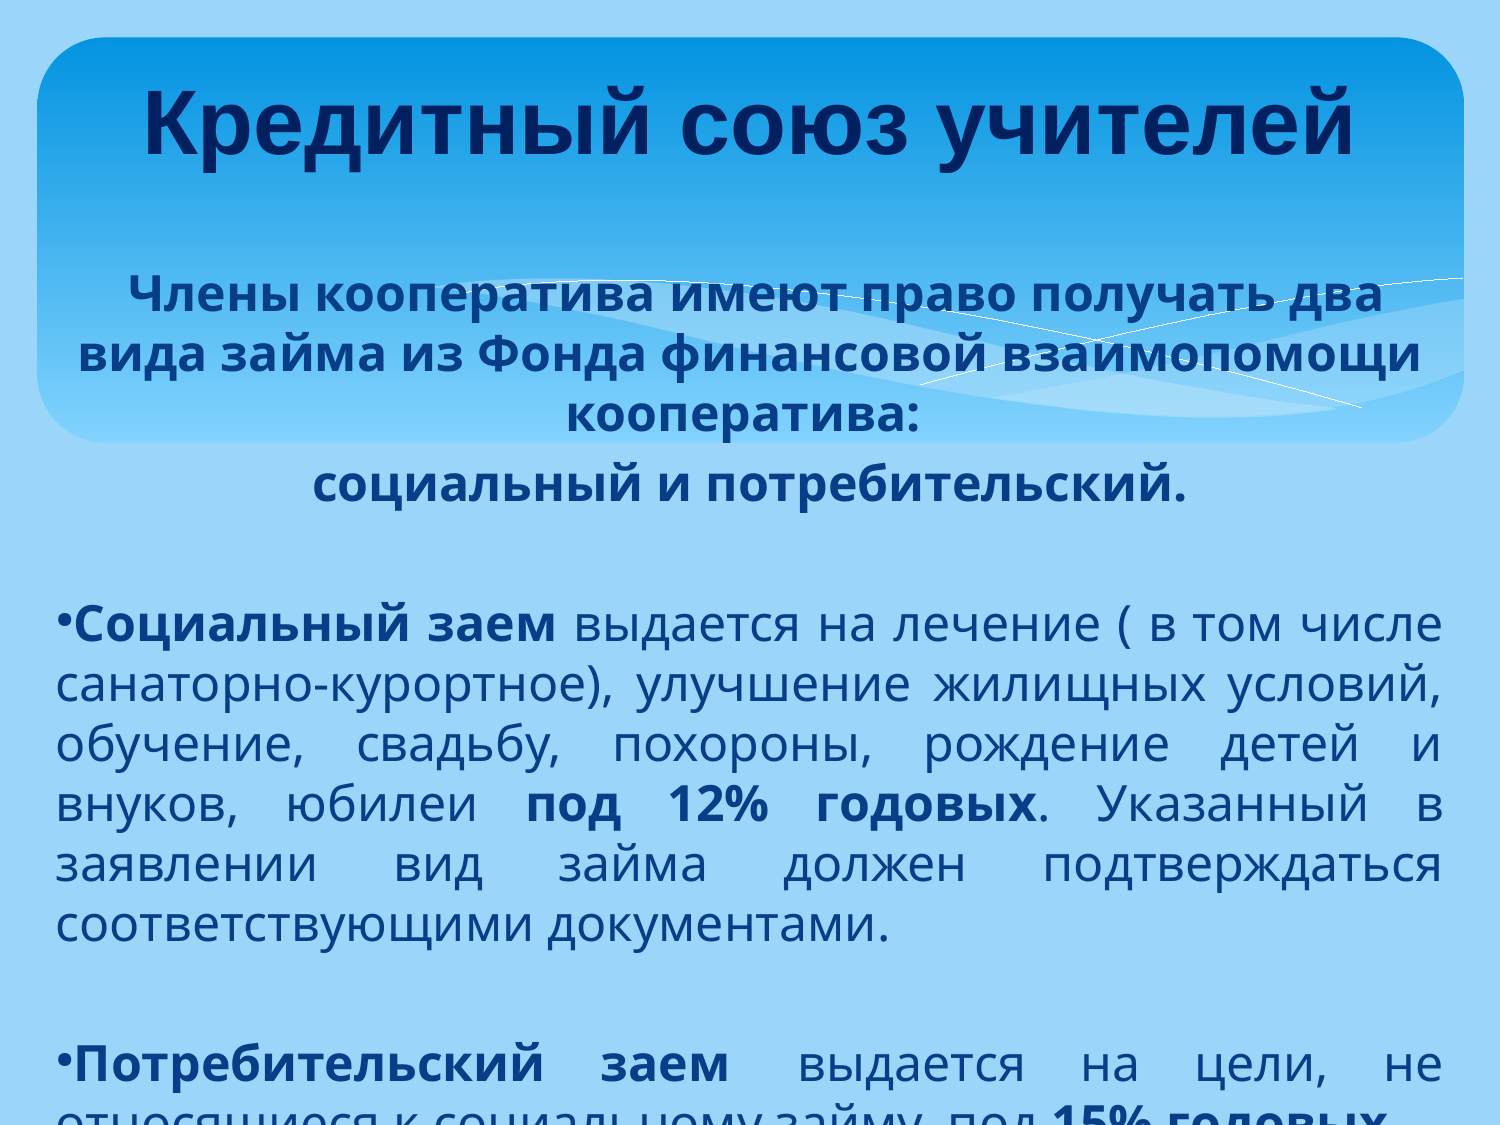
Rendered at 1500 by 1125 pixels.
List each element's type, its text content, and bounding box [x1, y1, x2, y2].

list Члены кооператива имеют право получать два вида займа из Фонда финансовой взаимопомощи кооператива: социальный и потребительский. Социальный заем выдается на лечение ( в том числе санаторно-курортное), улучшение жилищных условий, обучение, свадьбу, похороны, рождение детей и внуков, юбилеи под 12% годовых. Указанный в заявлении вид займа должен подтверждаться соответствующими документами. Потребительский заем выдается на цели, не относящиеся к социальному займу, под 15% годовых. [41, 184, 1459, 1083]
title Кредитный союз учителей [75, 55, 1426, 261]
